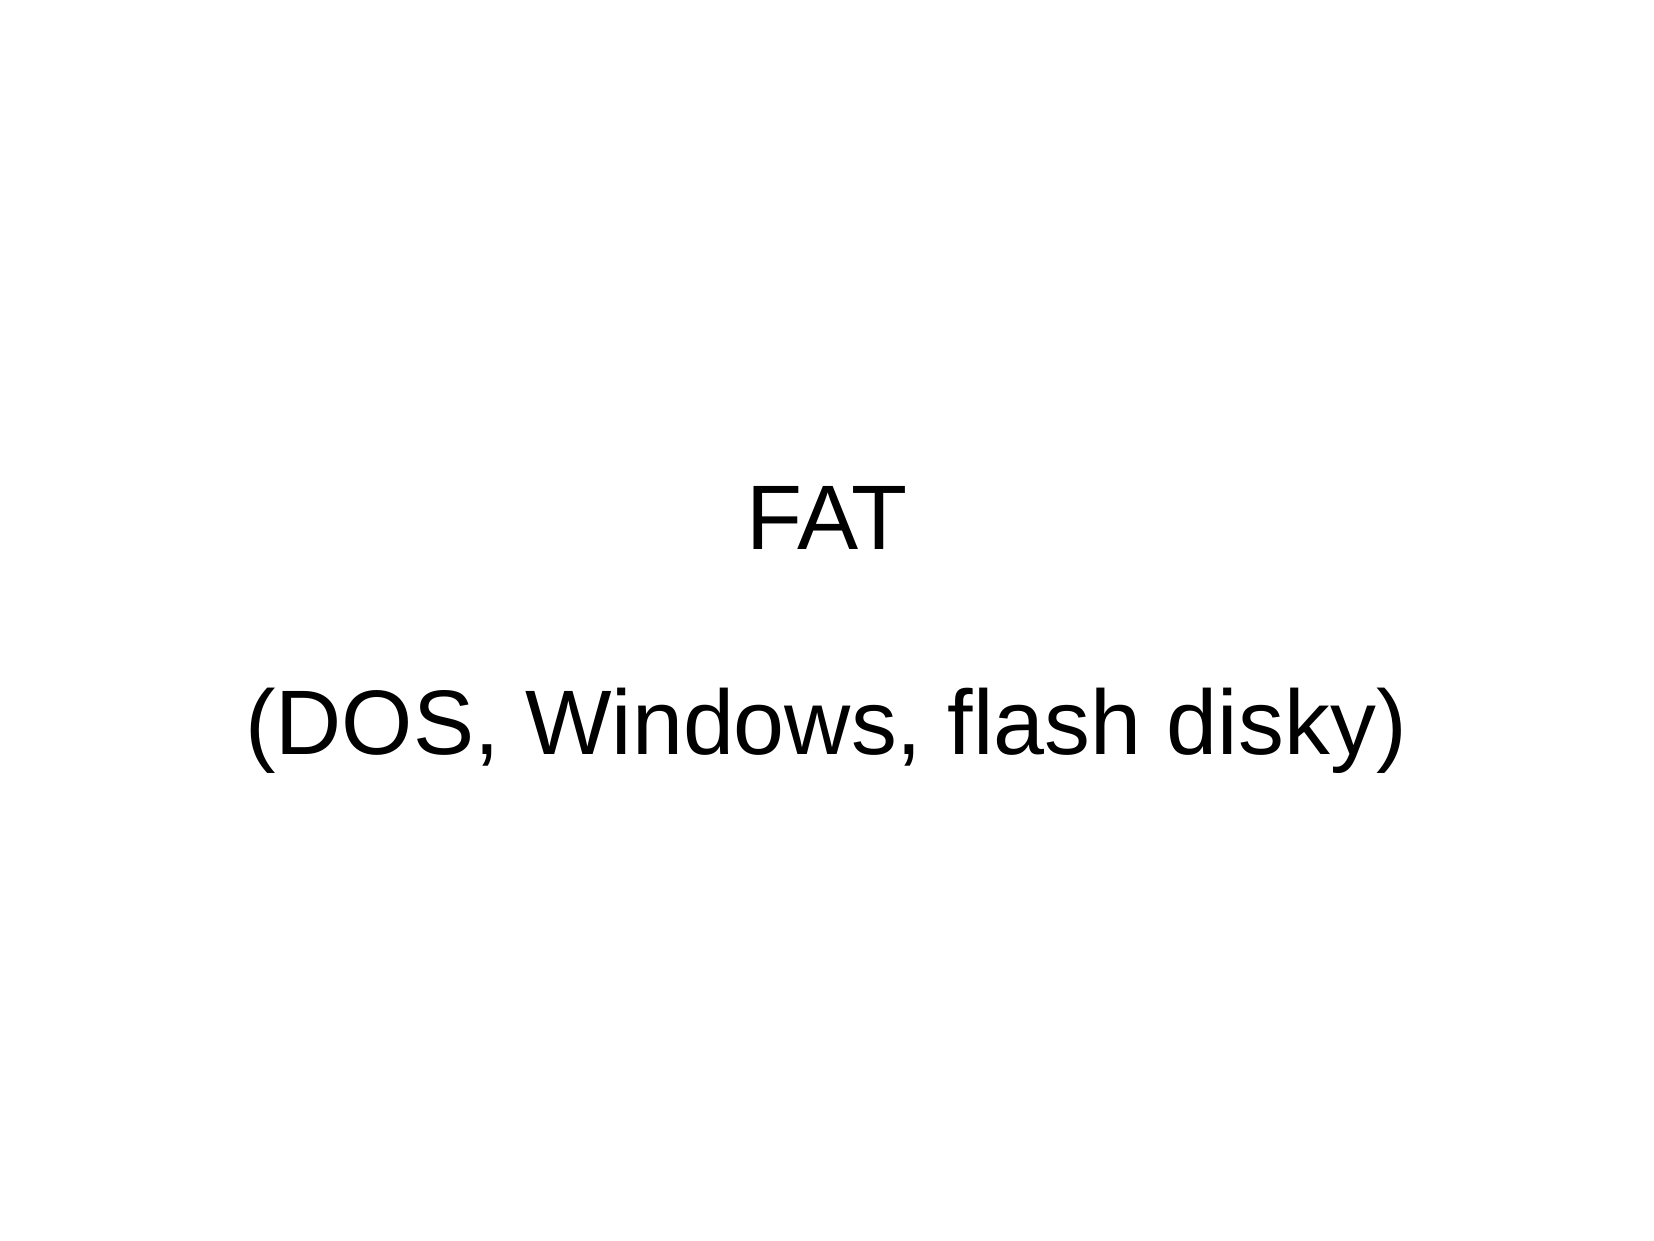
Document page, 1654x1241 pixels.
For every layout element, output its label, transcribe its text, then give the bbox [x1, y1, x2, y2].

title FAT (DOS, Windows, flash disky) [82, 466, 1571, 774]
